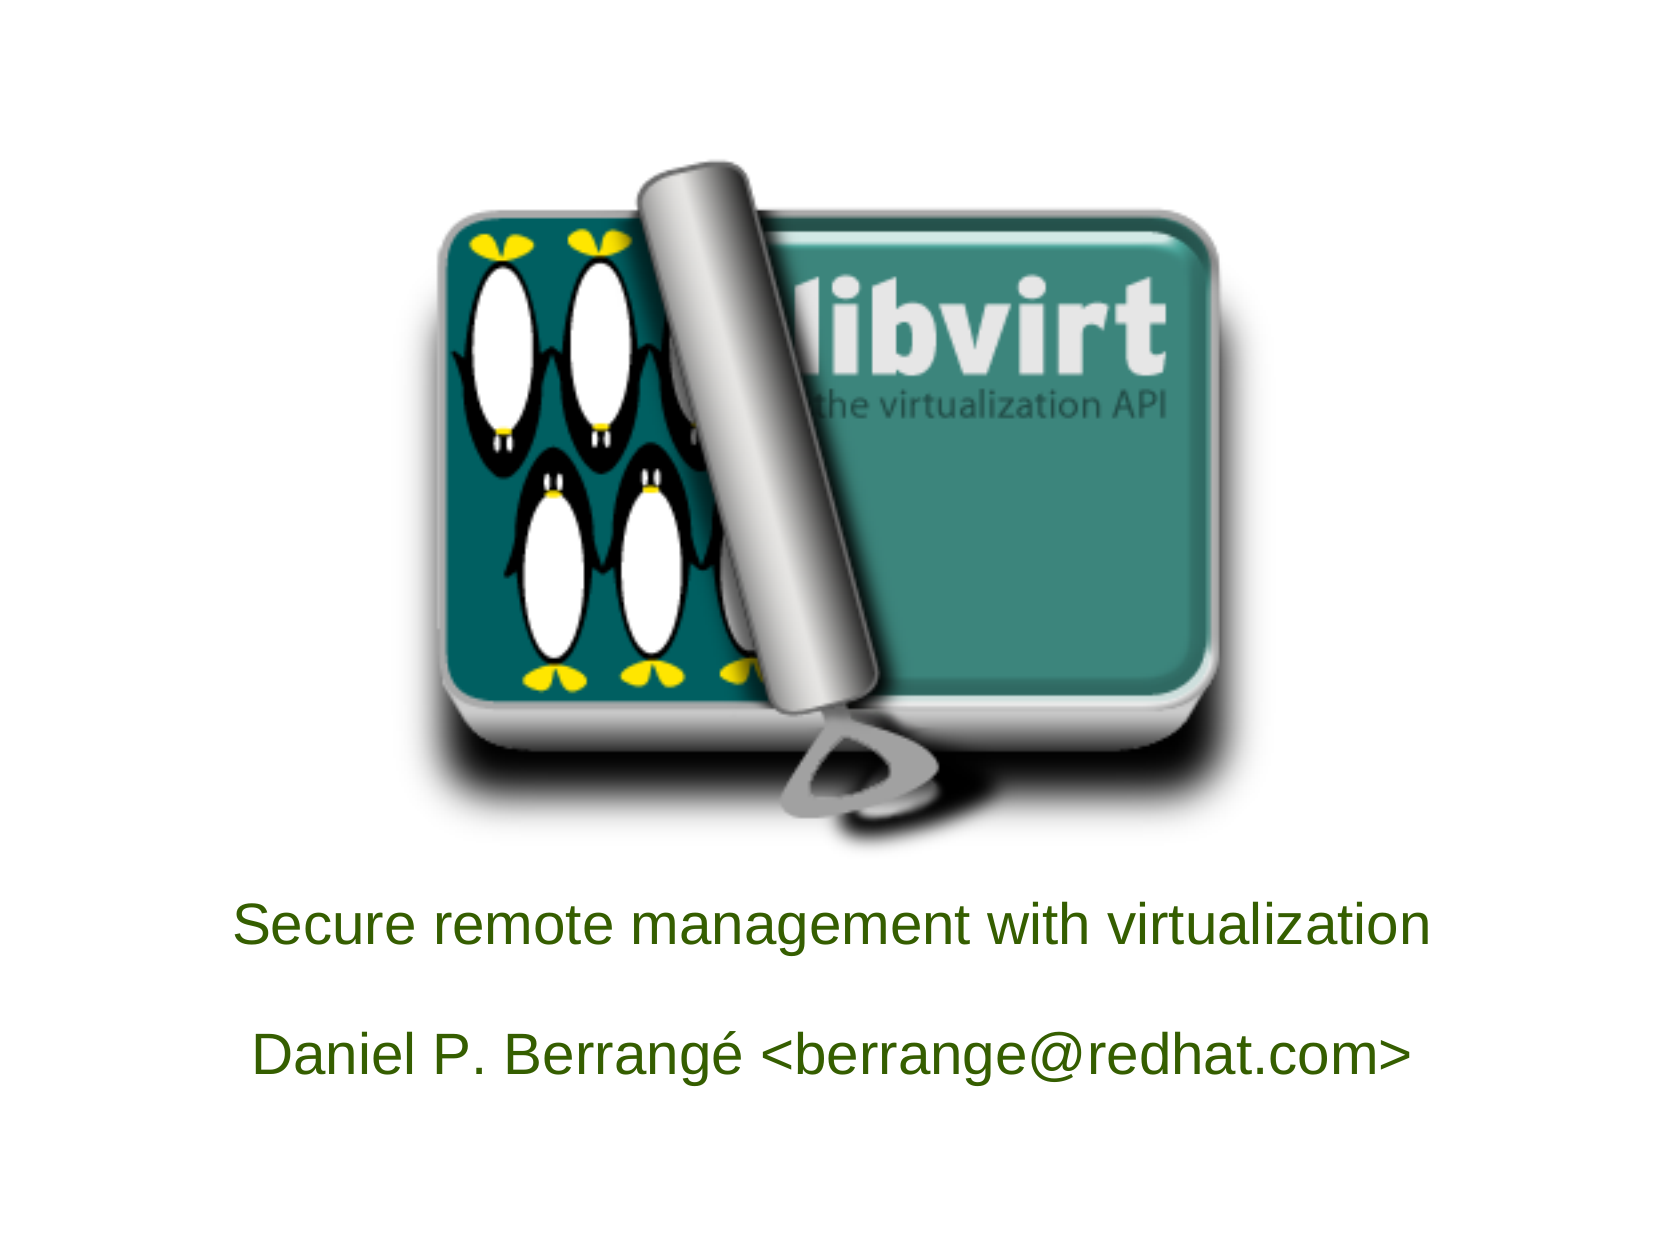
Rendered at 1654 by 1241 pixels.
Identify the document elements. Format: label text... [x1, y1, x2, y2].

picture [382, 147, 1300, 859]
title Secure remote management with virtualization Daniel P. Berrangé <berrange@redhat.com> [88, 859, 1577, 1120]
